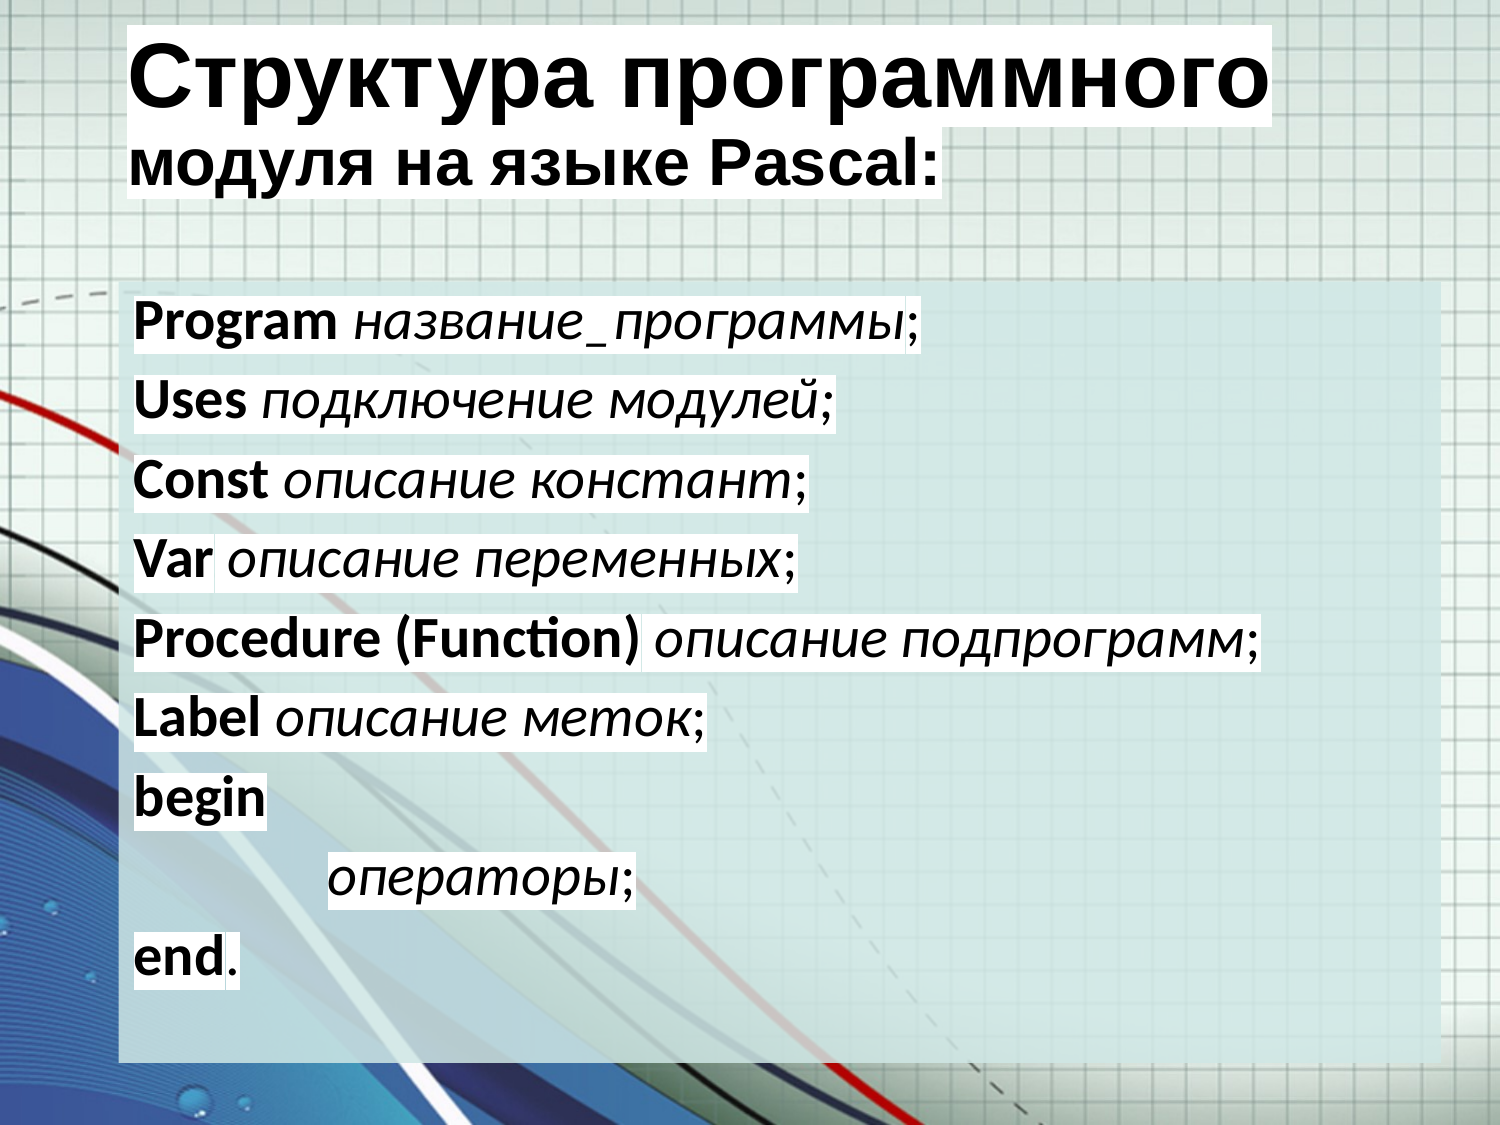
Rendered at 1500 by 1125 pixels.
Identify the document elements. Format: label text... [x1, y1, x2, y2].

title Структура программного модуля на языке Pascal: [112, 20, 1388, 208]
picture [0, 0, 1500, 1125]
list Program название_программы; Uses подключение модулей; Const описание констант; Var описание переменных; Procedure (Function) описание подпрограмм; Label описание меток; begin операторы; end. [118, 281, 1441, 1063]
